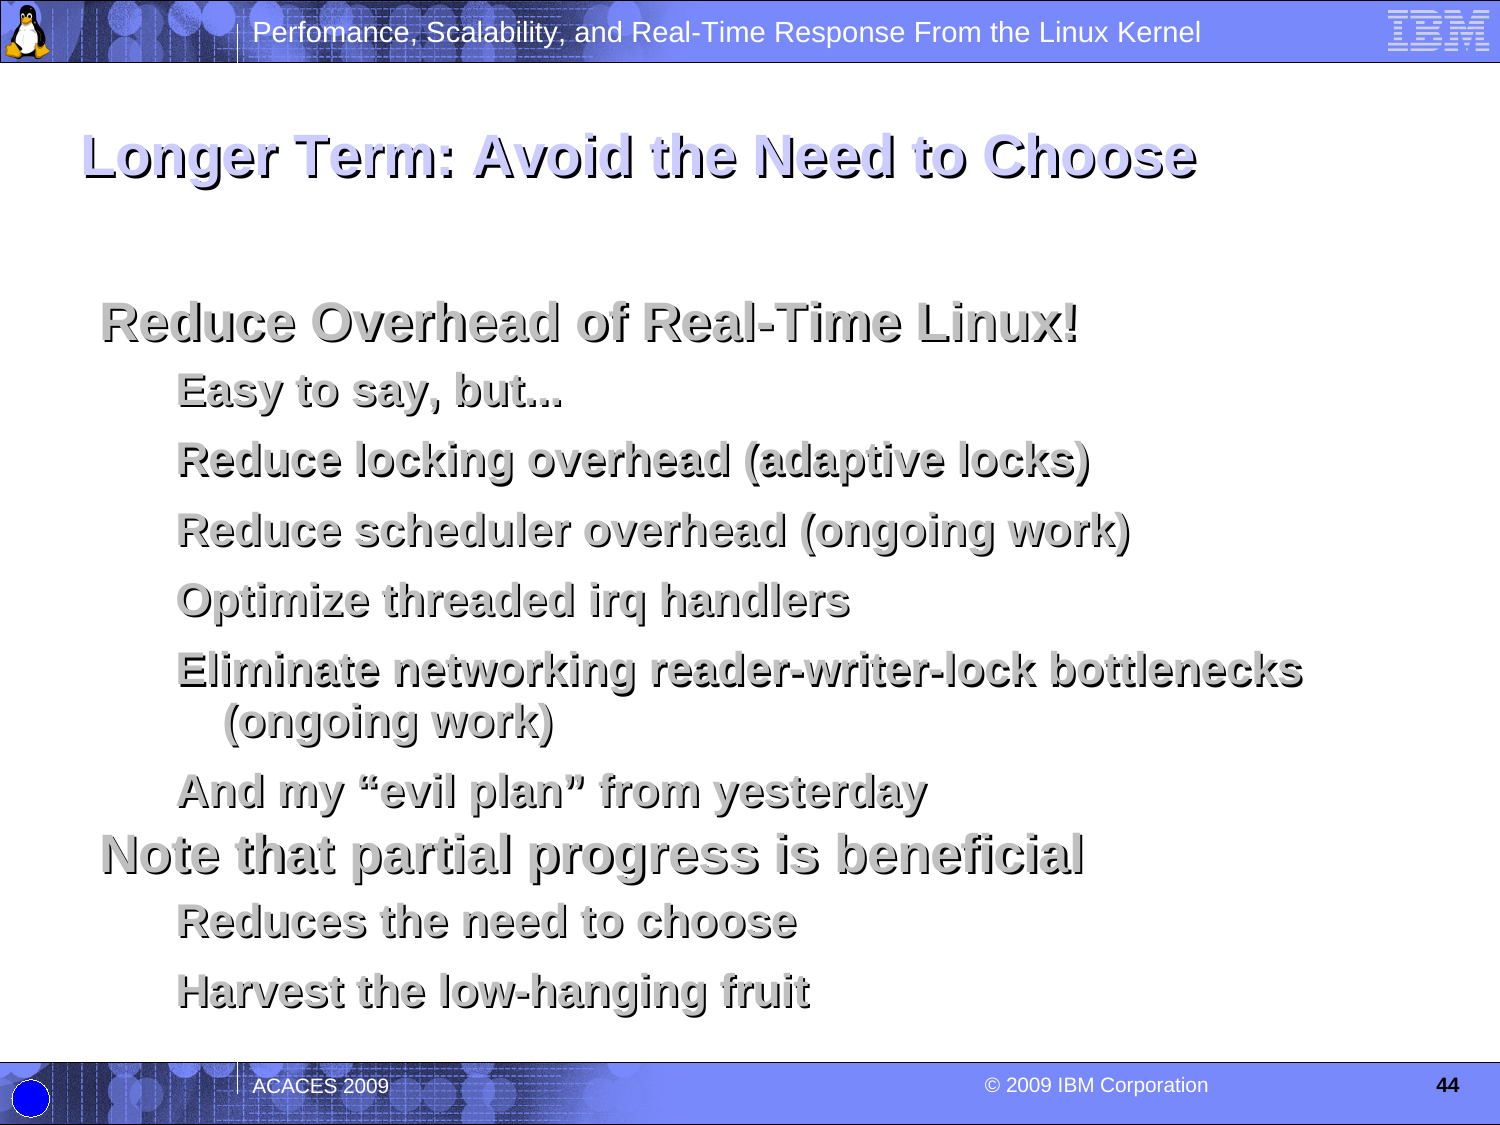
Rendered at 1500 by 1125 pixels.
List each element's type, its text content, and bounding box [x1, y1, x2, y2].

picture [1, 1, 1500, 62]
text_box [11, 1079, 50, 1118]
list Reduce Overhead of Real-Time Linux! Easy to say, but... Reduce locking overhead (adaptive locks) Reduce scheduler overhead (ongoing work) Optimize threaded irq handlers Eliminate networking reader-writer-lock bottlenecks (ongoing work) And my “evil plan” from yesterday Note that partial progress is beneficial Reduces the need to choose Harvest the low-hanging fruit [99, 291, 1389, 1022]
title Longer Term: Avoid the Need to Choose [79, 116, 1433, 199]
picture [0, 1063, 1500, 1124]
